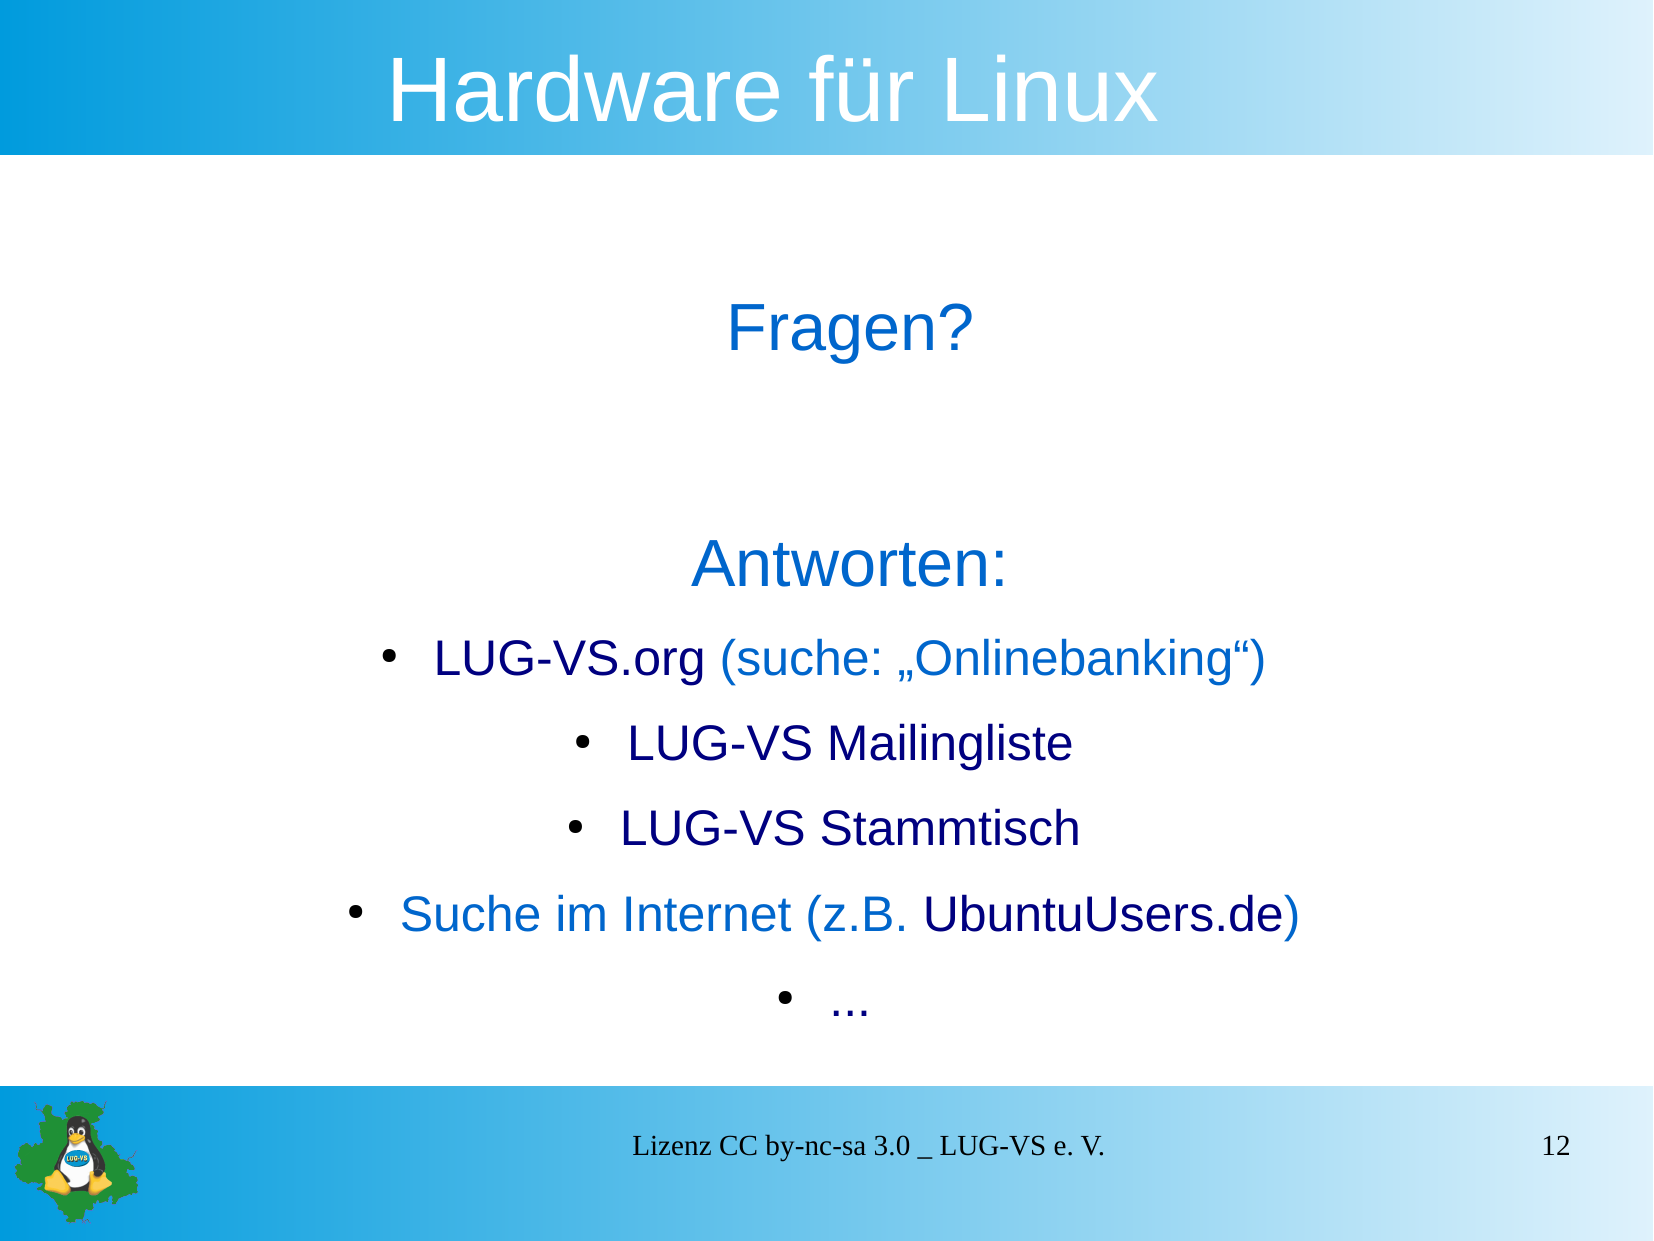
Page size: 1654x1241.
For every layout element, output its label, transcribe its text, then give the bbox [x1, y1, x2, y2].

picture [16, 1086, 142, 1241]
list Fragen? [70, 290, 1560, 420]
title Hardware für Linux [29, 37, 1518, 143]
list Antworten: LUG-VS.org (suche: „Onlinebanking“) LUG-VS Mailingliste LUG-VS Stammtisch Suche im Internet (z.B. UbuntuUsers.de) ... [70, 525, 1559, 1075]
